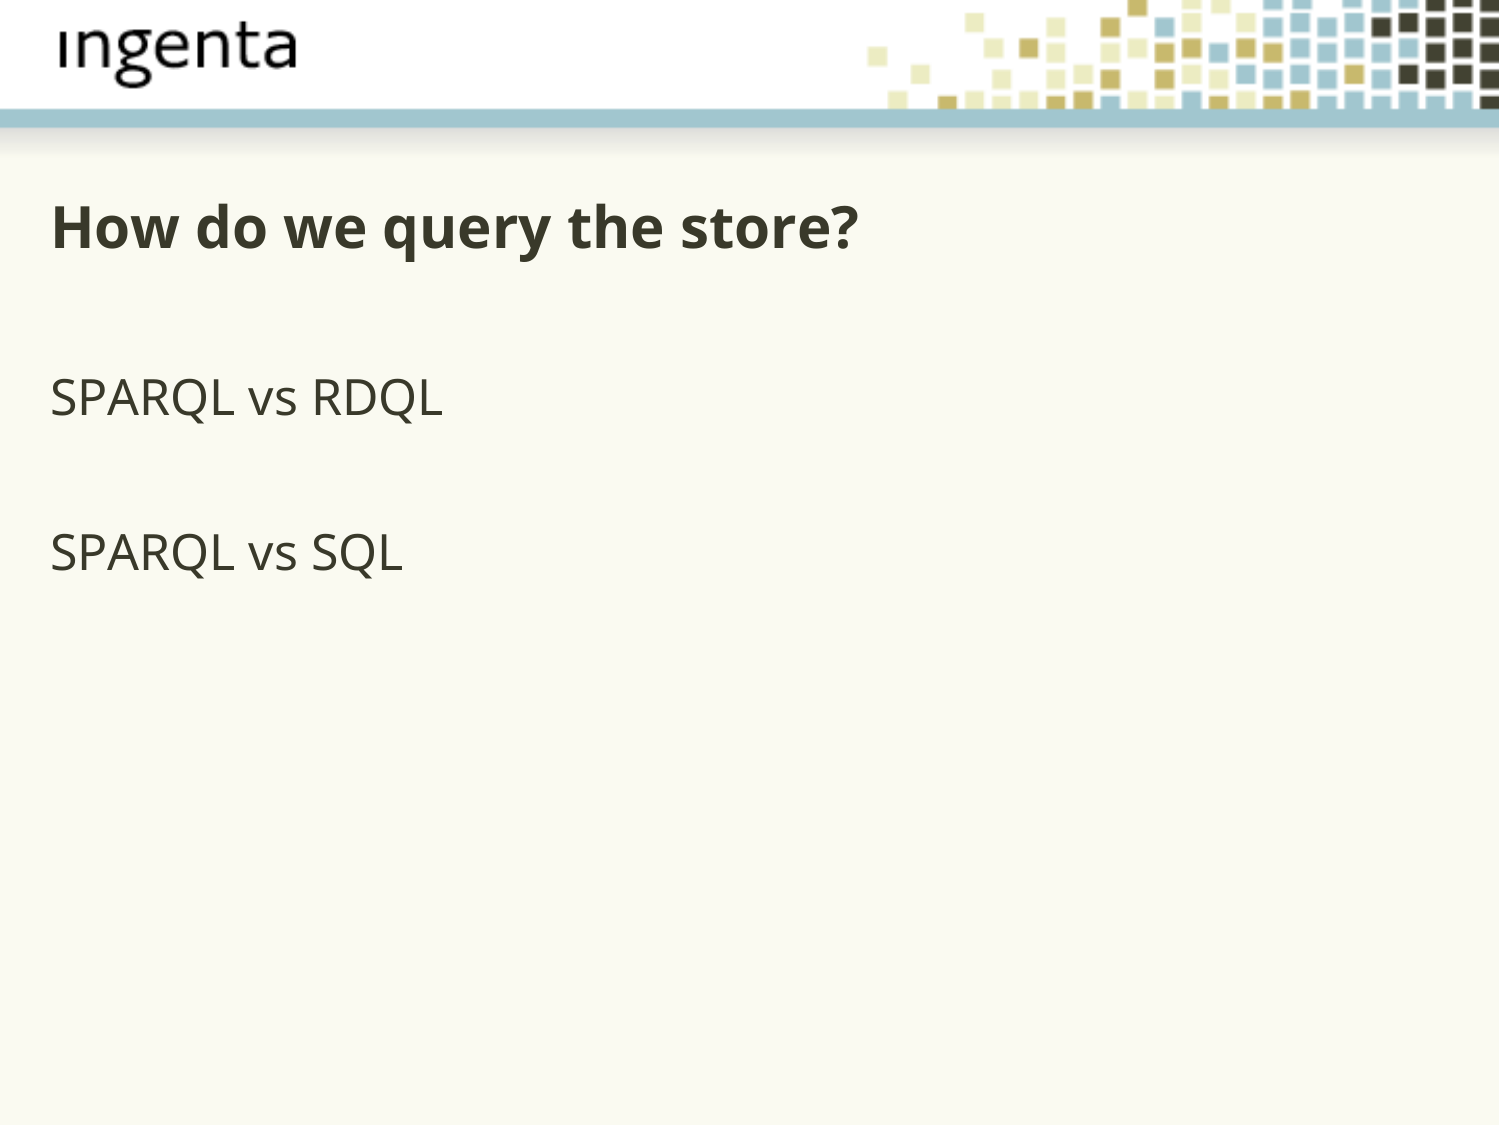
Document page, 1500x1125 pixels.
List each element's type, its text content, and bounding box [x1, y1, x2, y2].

list SPARQL vs RDQL SPARQL vs SQL [50, 262, 1375, 975]
title How do we query the store? [50, 187, 1375, 262]
picture [0, 0, 1499, 1125]
